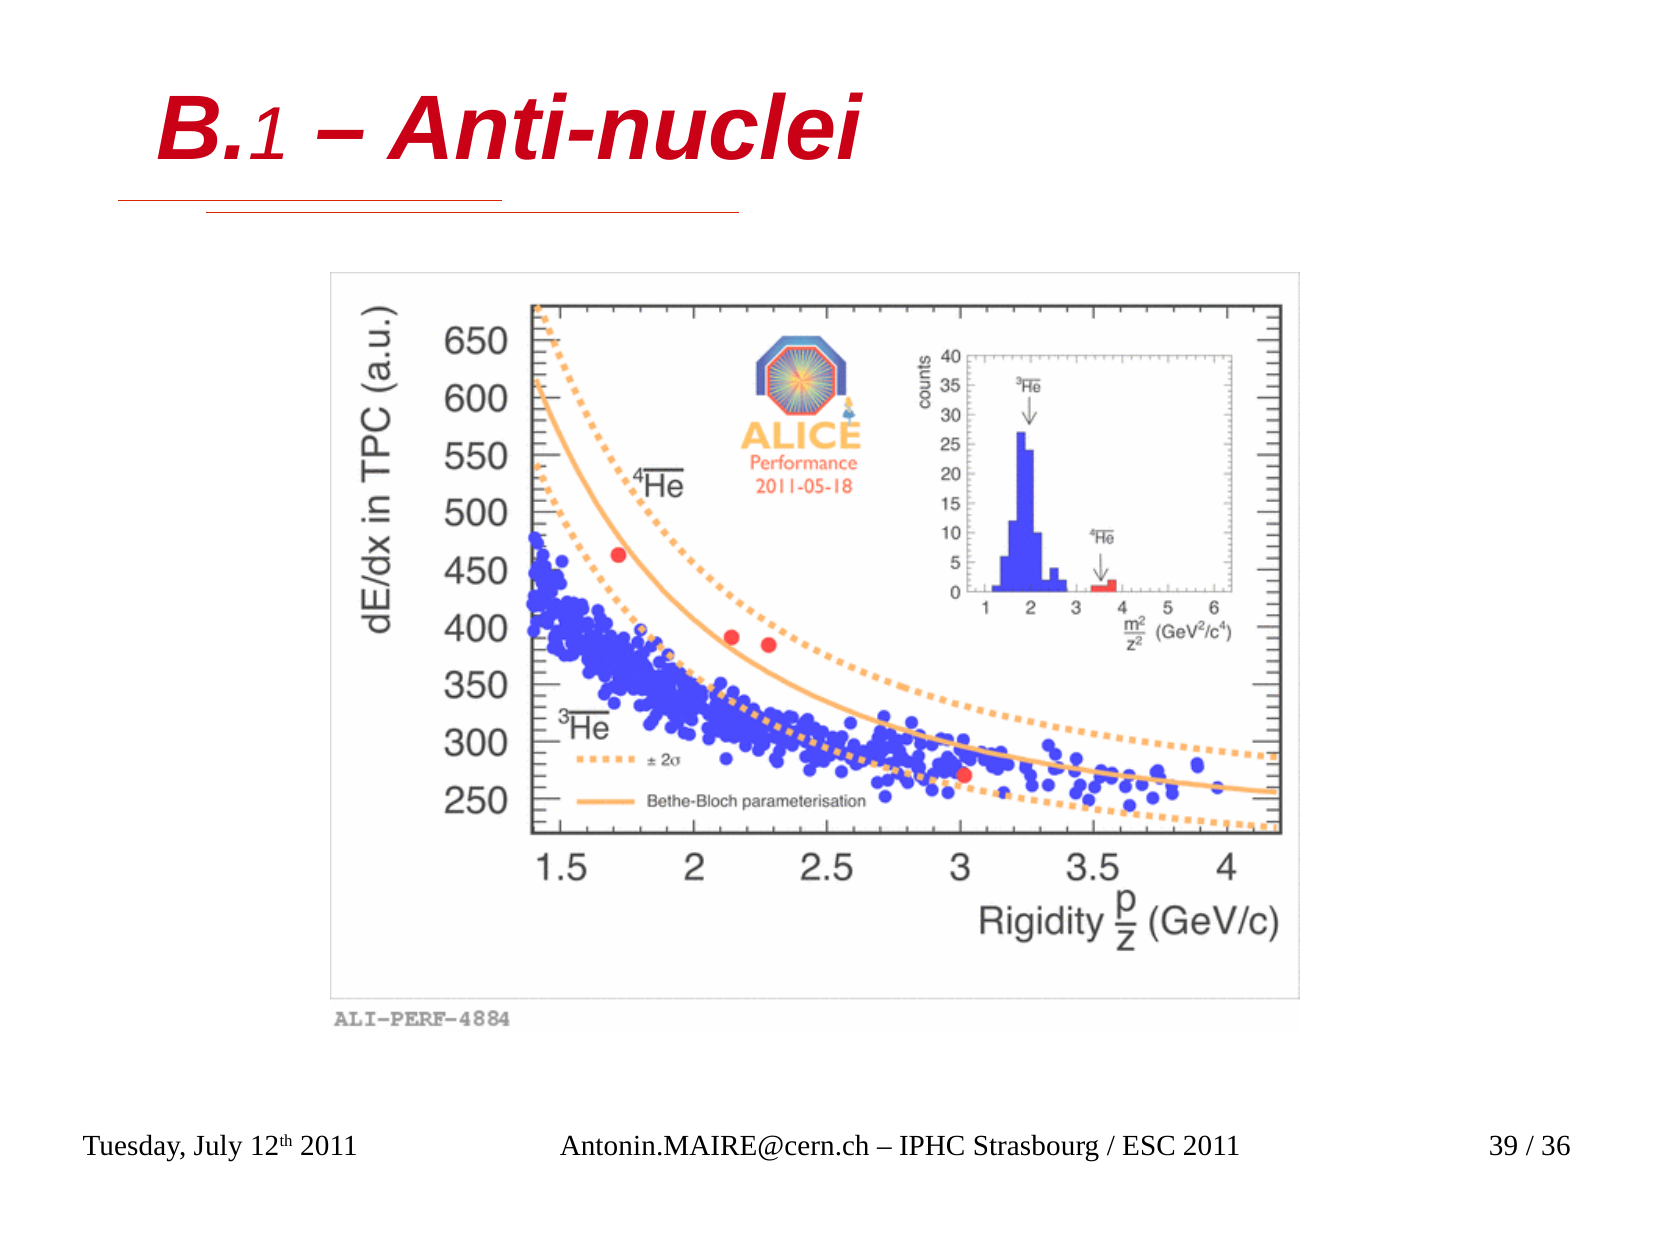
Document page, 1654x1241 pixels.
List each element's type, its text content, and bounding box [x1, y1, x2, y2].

title B.1 – Anti-nuclei [82, 49, 1571, 207]
picture [330, 272, 1300, 1034]
